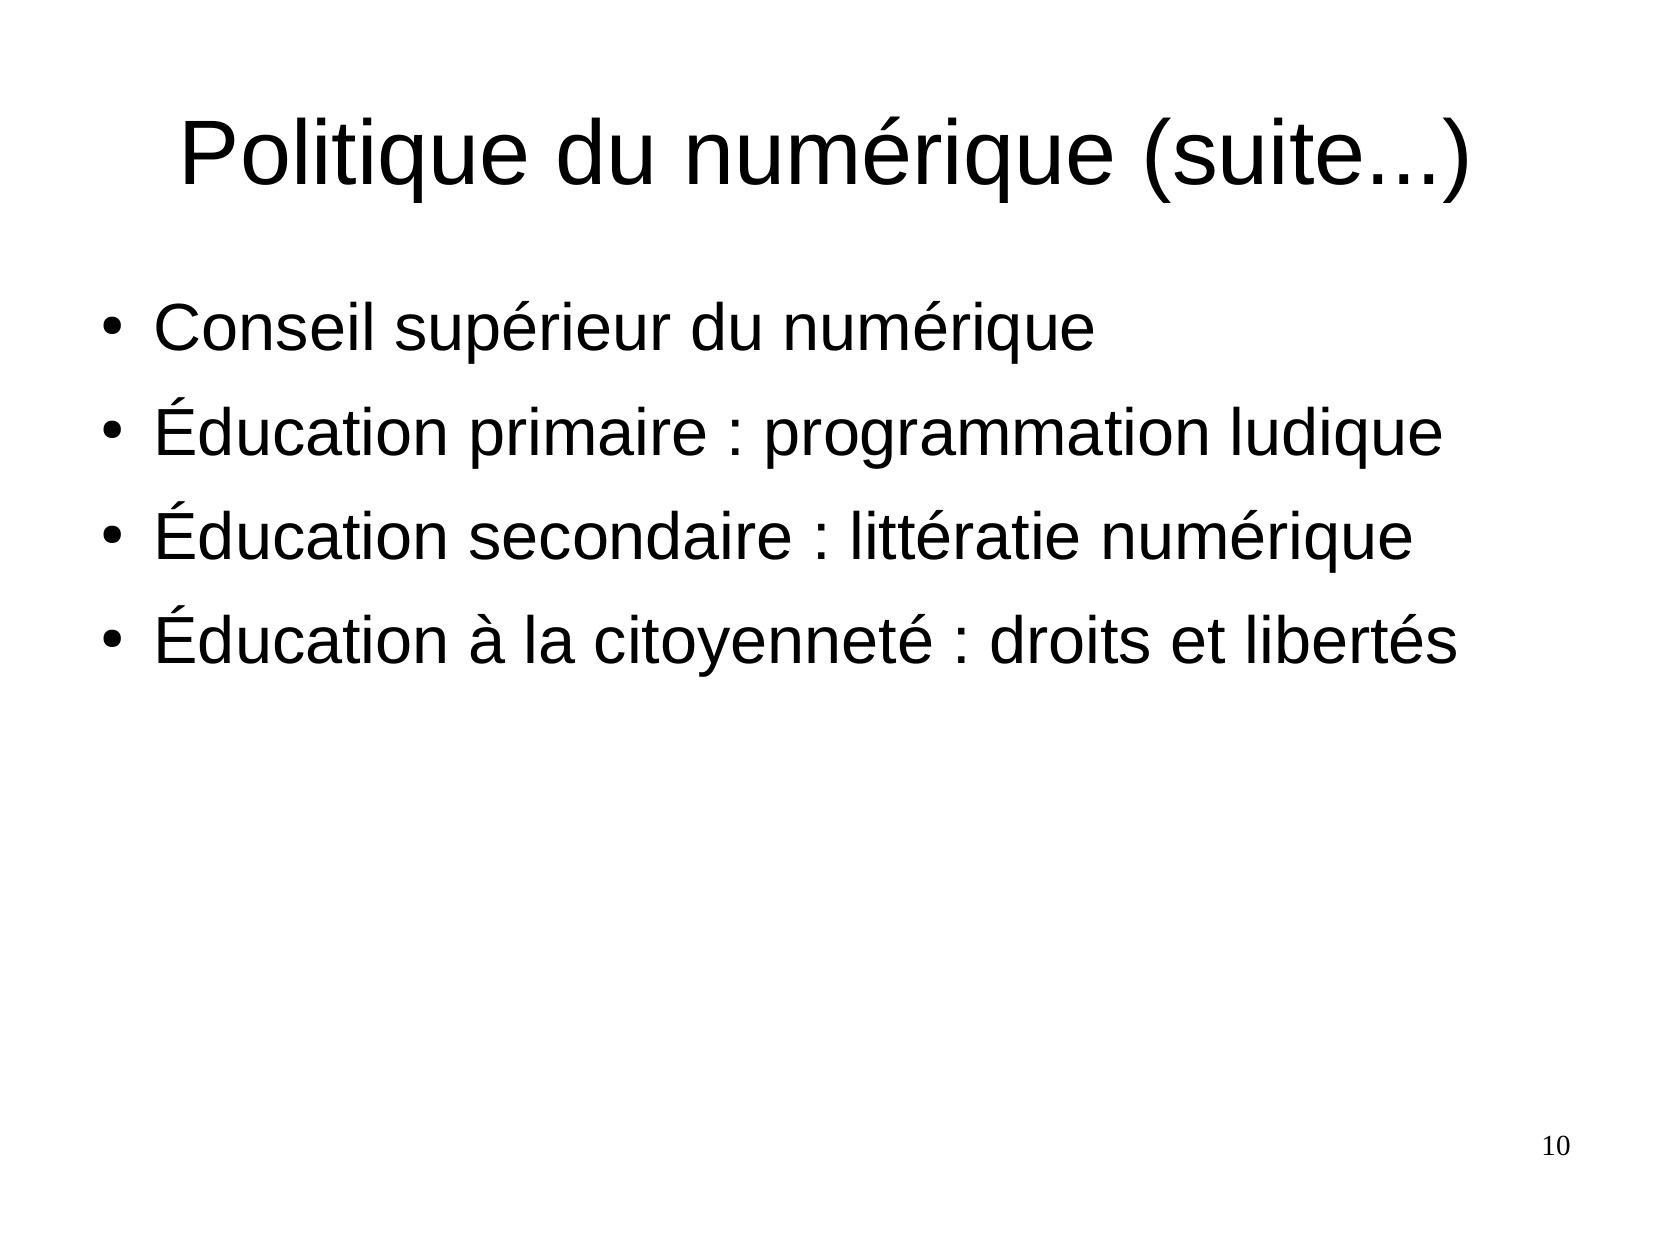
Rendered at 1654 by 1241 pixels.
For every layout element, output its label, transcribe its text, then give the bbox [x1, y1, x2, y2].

title Politique du numérique (suite...) [82, 49, 1571, 257]
list Conseil supérieur du numérique Éducation primaire : programmation ludique Éducation secondaire : littératie numérique Éducation à la citoyenneté : droits et libertés [82, 290, 1538, 1010]
